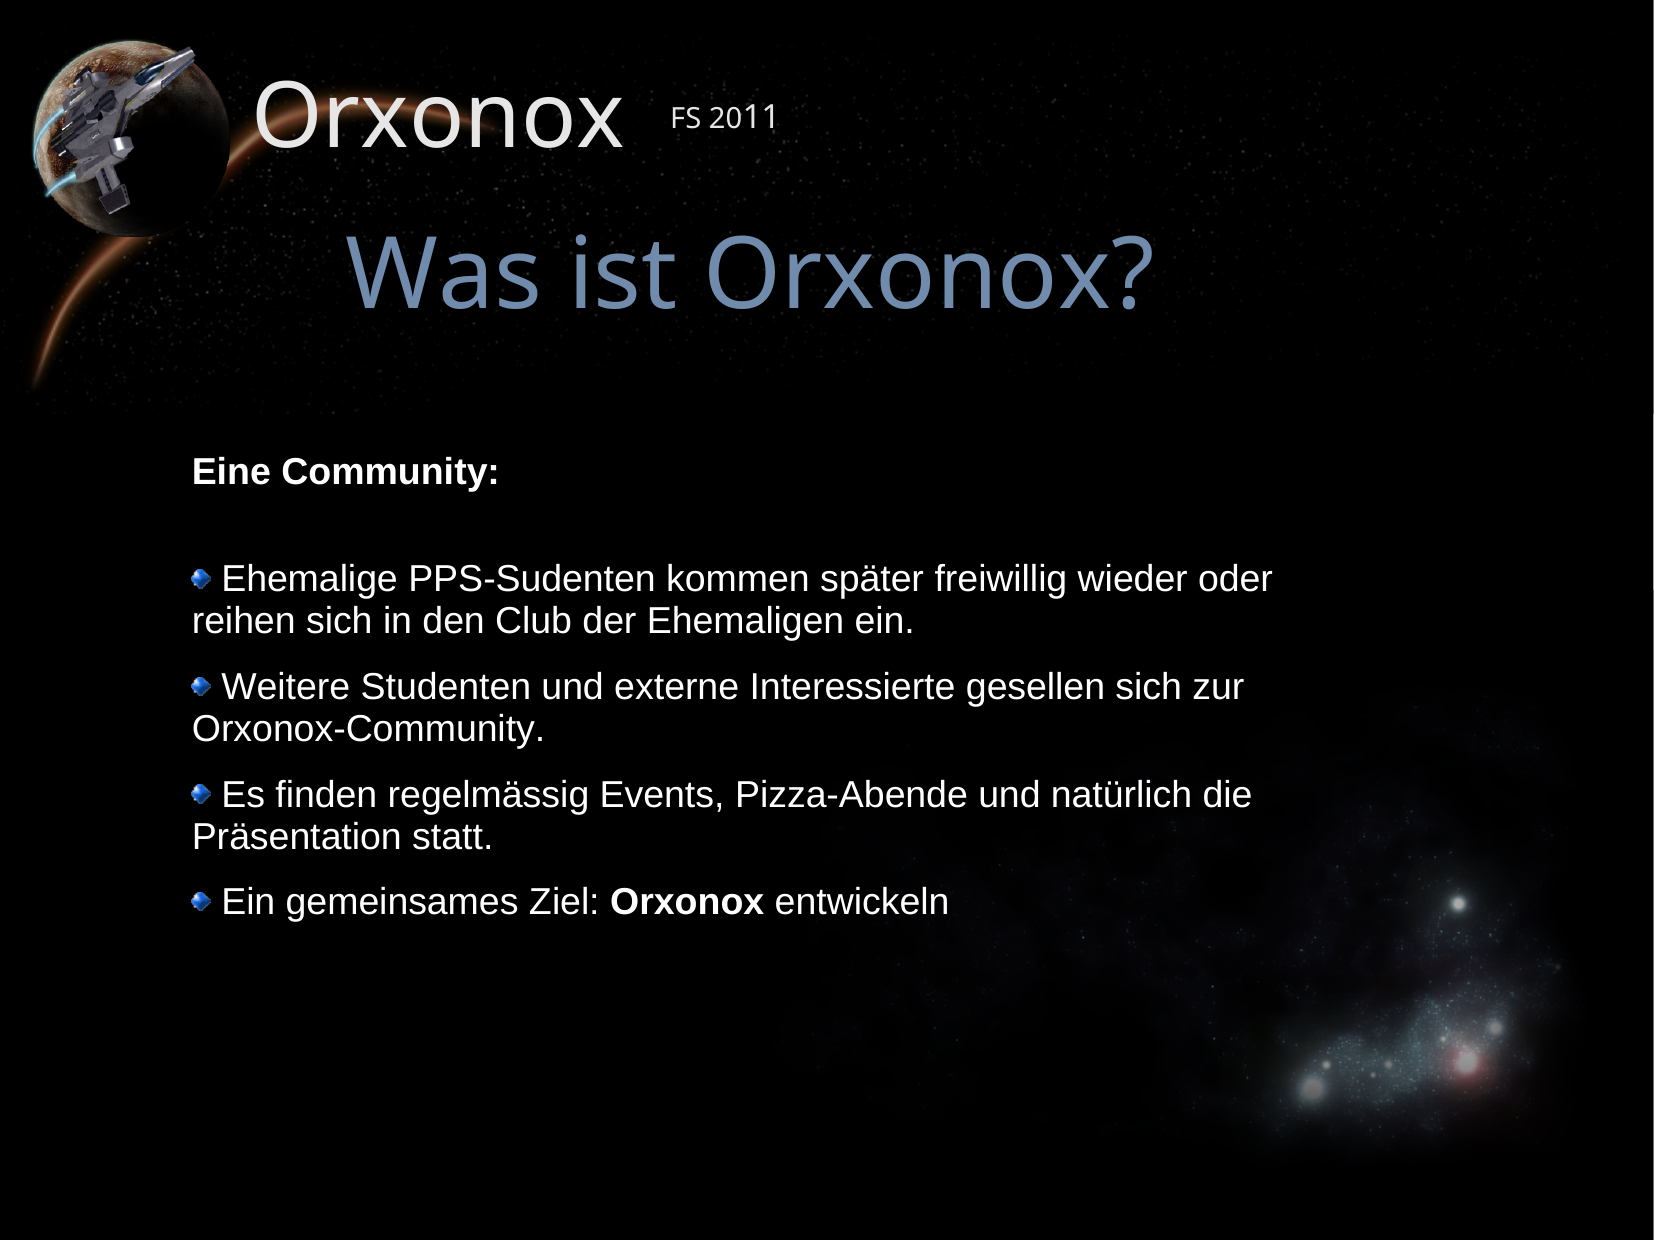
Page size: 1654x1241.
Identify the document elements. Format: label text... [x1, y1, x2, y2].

picture [0, 0, 1654, 521]
picture [0, 590, 1654, 1241]
text_box Was ist Orxonox? [330, 194, 1306, 410]
text_box Eine Community: Ehemalige PPS-Sudenten kommen später freiwillig wieder oder reihen sich in den Club der Ehemaligen ein. Weitere Studenten und externe Interessierte gesellen sich zur Orxonox-Community. Es finden regelmässig Events, Pizza-Abende und natürlich die Präsentation statt. Ein gemeinsames Ziel: Orxonox entwickeln [177, 442, 1329, 931]
